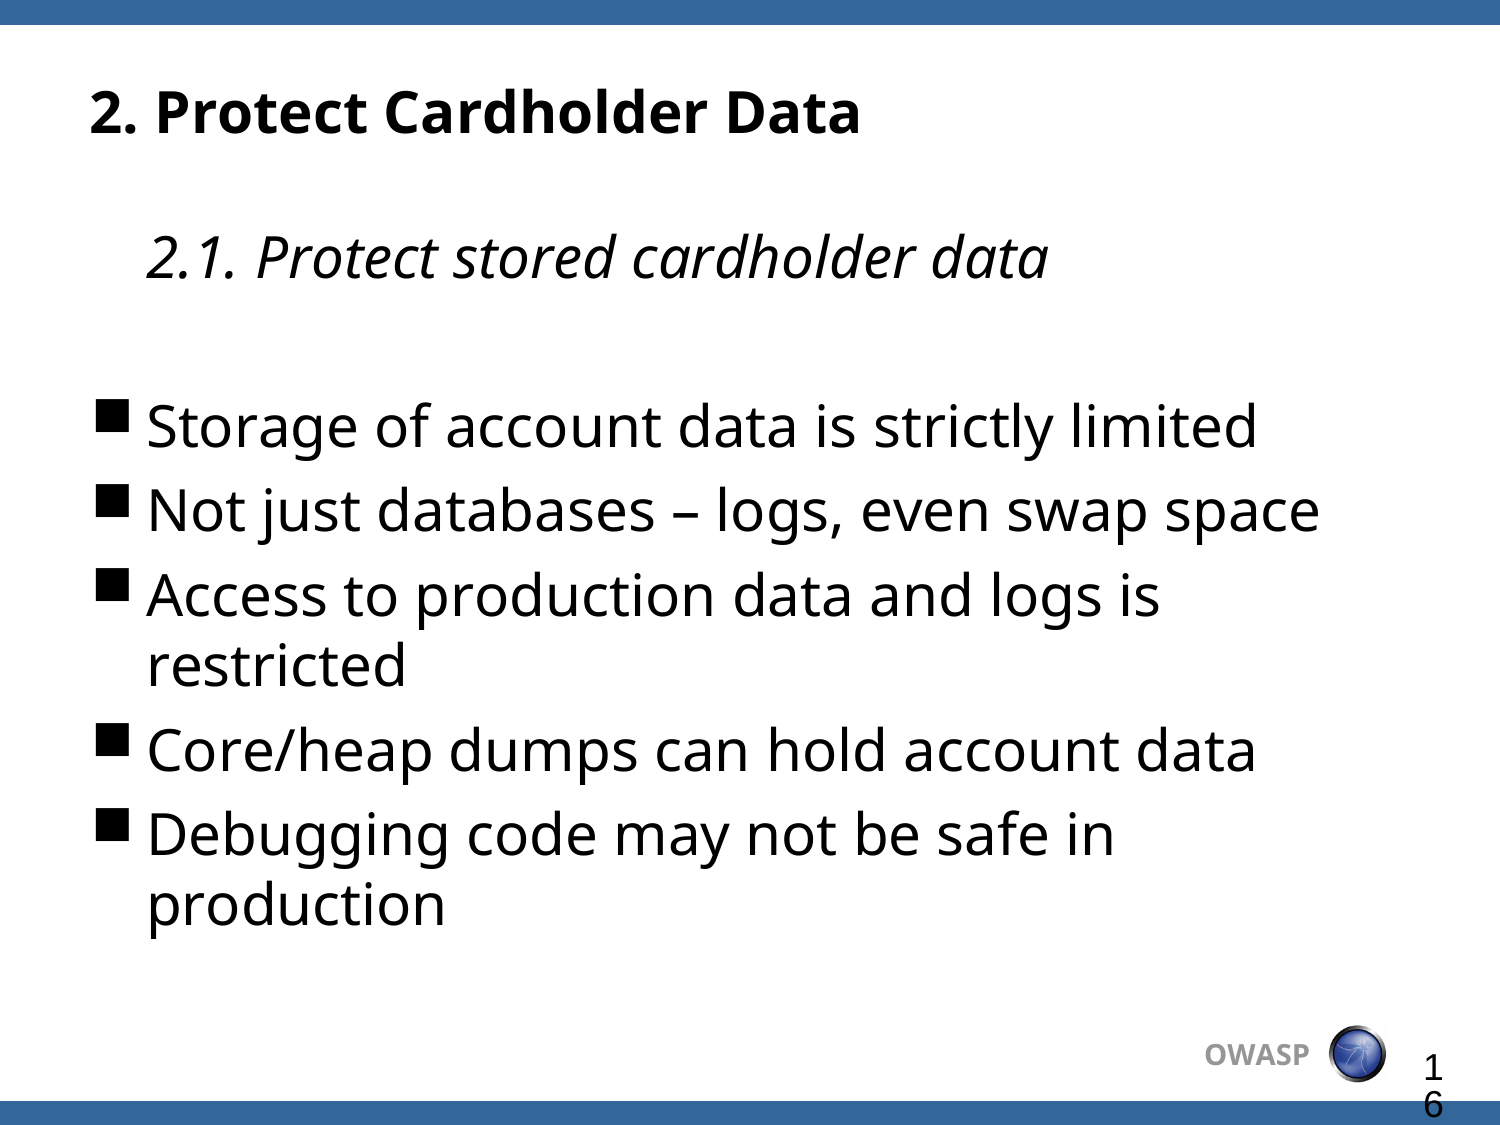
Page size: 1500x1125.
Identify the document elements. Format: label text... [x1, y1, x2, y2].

list 2.1. Protect stored cardholder data Storage of account data is strictly limited Not just databases – logs, even swap space Access to production data and logs is restricted Core/heap dumps can hold account data Debugging code may not be safe in production [75, 212, 1426, 1005]
title 2. Protect Cardholder Data [75, 32, 1426, 189]
picture [1325, 1024, 1388, 1083]
